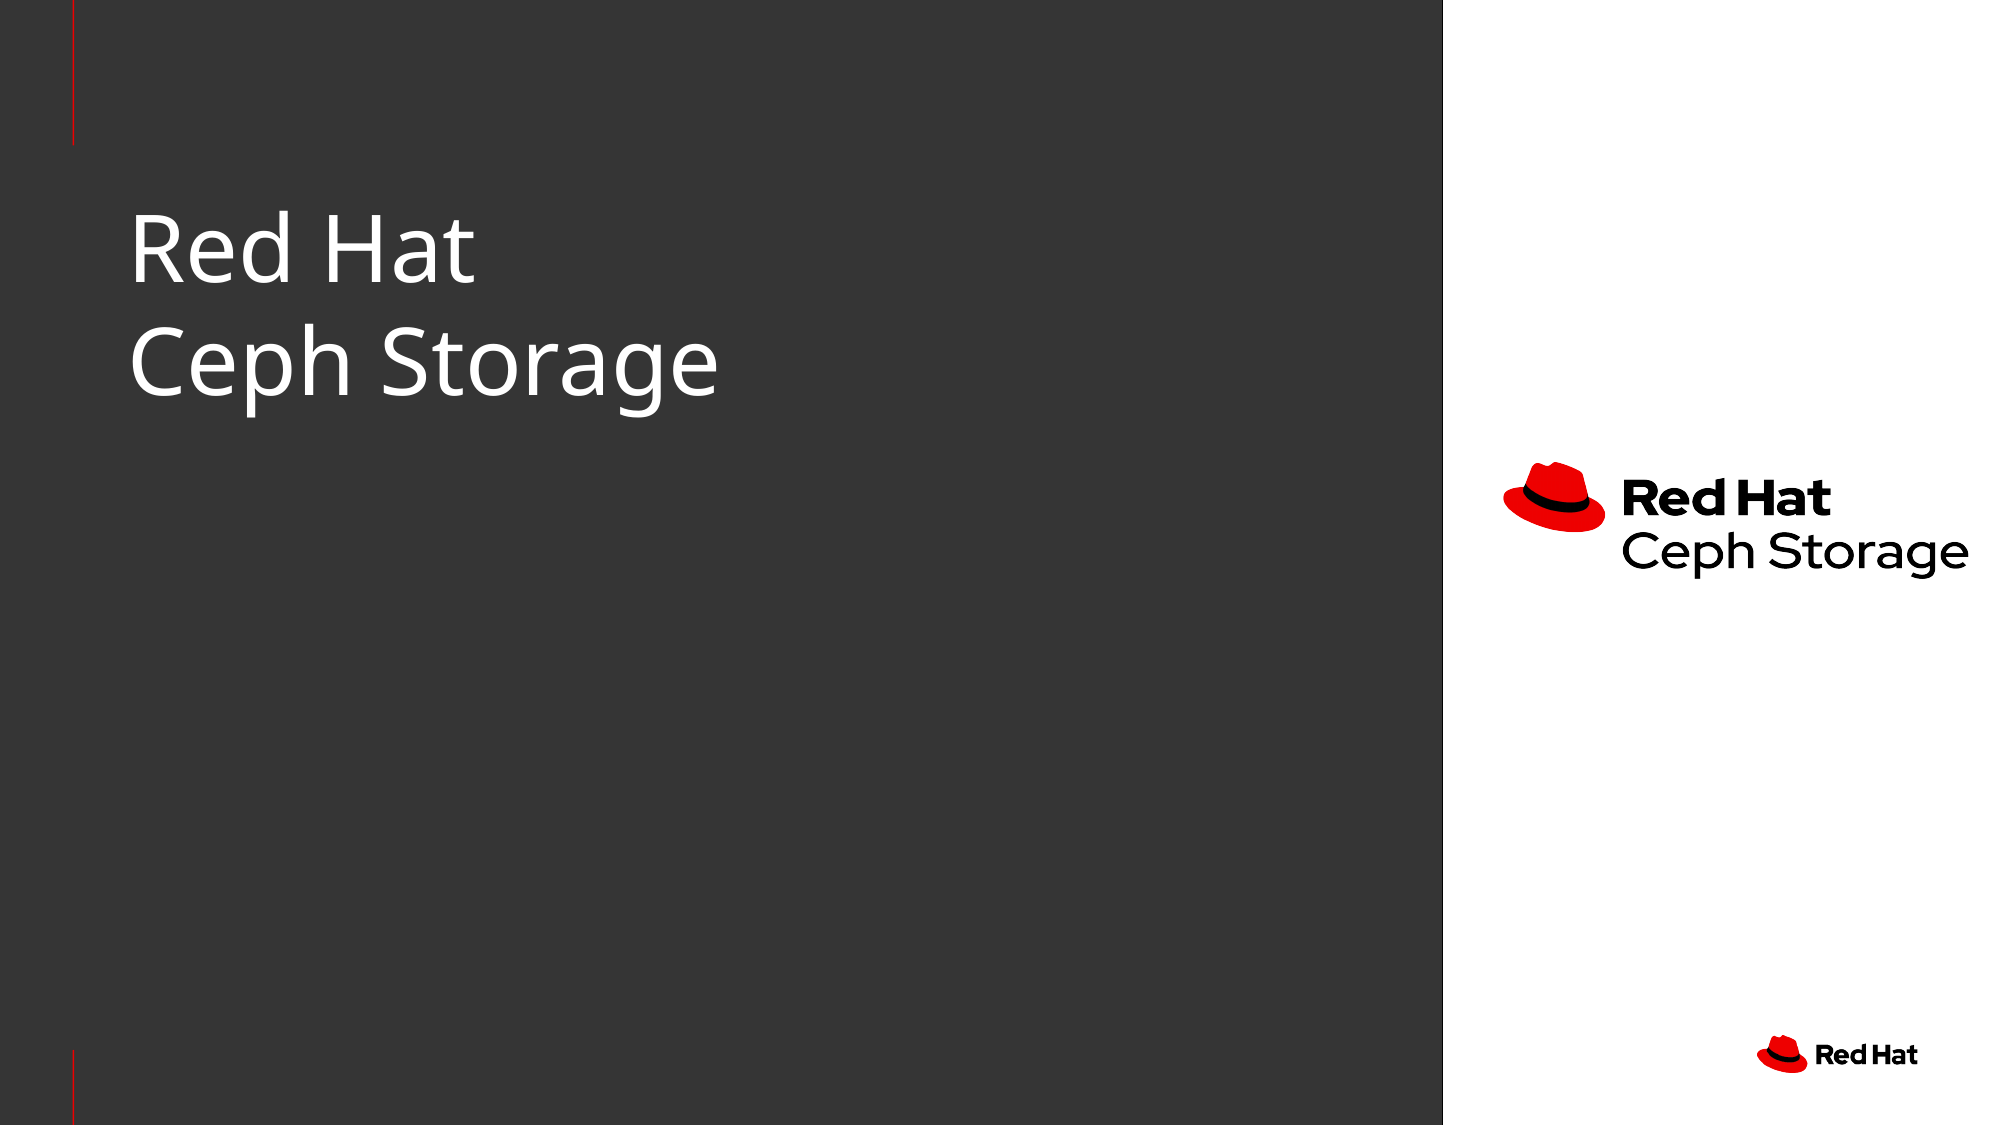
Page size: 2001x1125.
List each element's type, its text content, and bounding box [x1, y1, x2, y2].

picture [0, 0, 2001, 1125]
title Red Hat Ceph Storage [73, 177, 1194, 524]
